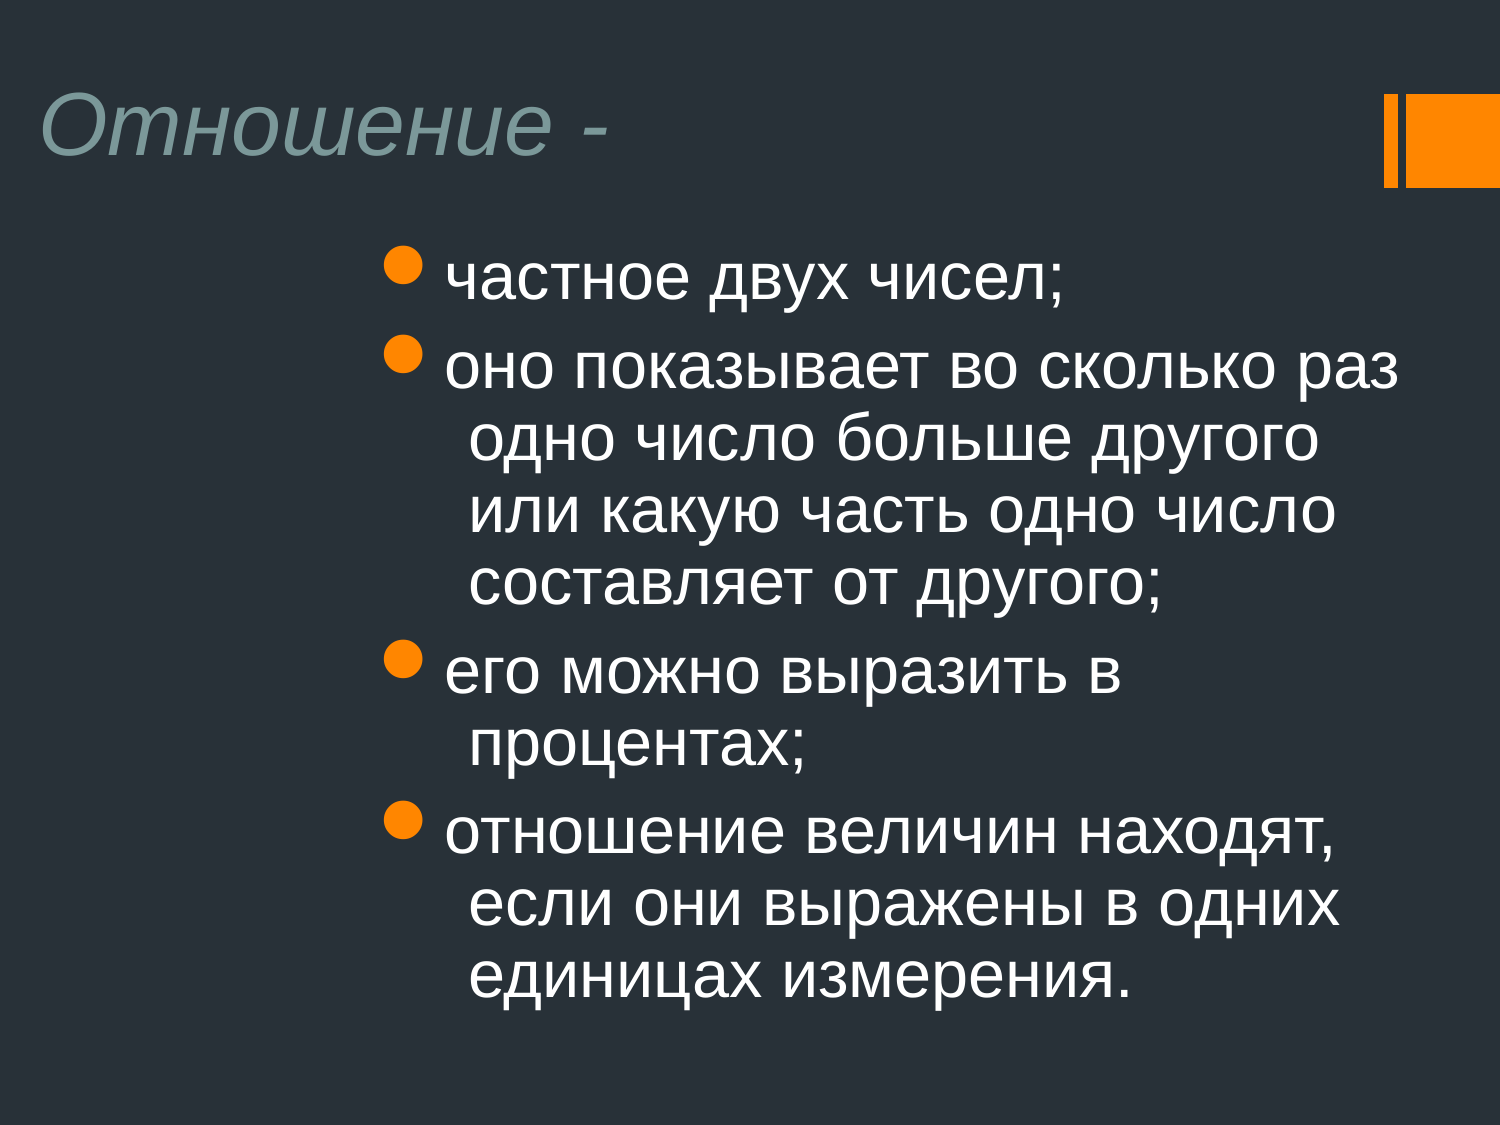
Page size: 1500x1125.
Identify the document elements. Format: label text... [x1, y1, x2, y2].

list частное двух чисел; оно показывает во сколько раз одно число больше другого или какую часть одно число составляет от другого; его можно выразить в процентах; отношение величин находят, если они выражены в одних единицах измерения. [363, 234, 1426, 1032]
title Отношение - [23, 58, 762, 176]
